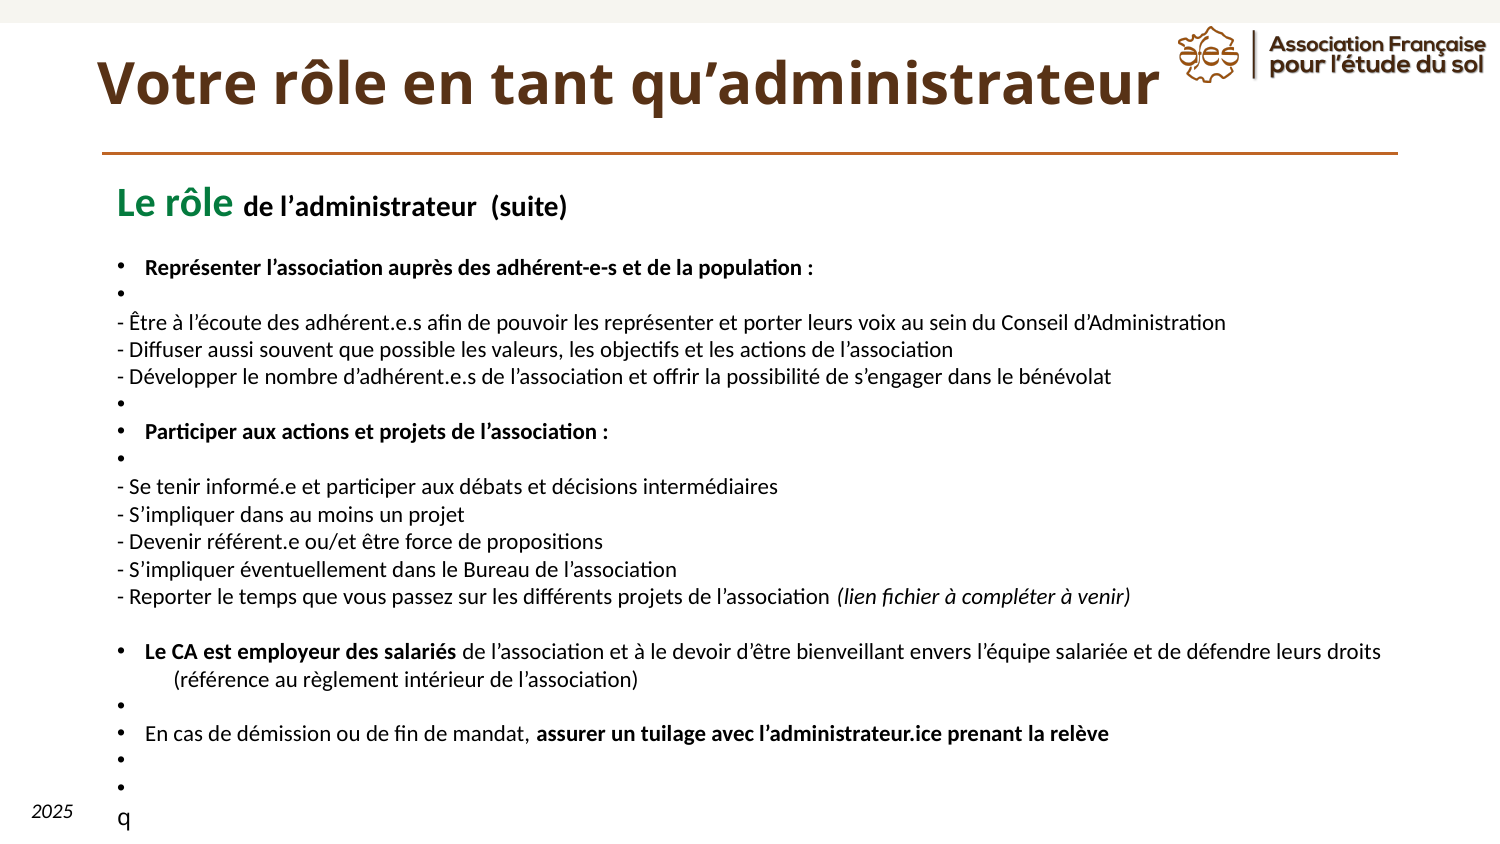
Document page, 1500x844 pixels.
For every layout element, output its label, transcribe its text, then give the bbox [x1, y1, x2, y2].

text_box Le rôle de l’administrateur (suite) Représenter l’association auprès des adhérent-e-s et de la population : - Être à l’écoute des adhérent.e.s afin de pouvoir les représenter et porter leurs voix au sein du Conseil d’Administration - Diffuser aussi souvent que possible les valeurs, les objectifs et les actions de l’association - Développer le nombre d’adhérent.e.s de l’association et offrir la possibilité de s’engager dans le bénévolat Participer aux actions et projets de l’association : - Se tenir informé.e et participer aux débats et décisions intermédiaires - S’impliquer dans au moins un projet - Devenir référent.e ou/et être force de propositions - S’impliquer éventuellement dans le Bureau de l’association - Reporter le temps que vous passez sur les différents projets de l’association (lien fichier à compléter à venir) Le CA est employeur des salariés de l’association et à le devoir d’être bienveillant envers l’équipe salariée et de défendre leurs droits (référence au règlement intérieur de l’association) En cas de démission ou de fin de mandat, assurer un tuilage avec l’administrateur.ice prenant la relève [102, 167, 1398, 844]
text_box 2025 [16, 786, 766, 830]
title Votre rôle en tant qu’administrateur [82, 30, 1349, 125]
picture [1178, 25, 1500, 97]
